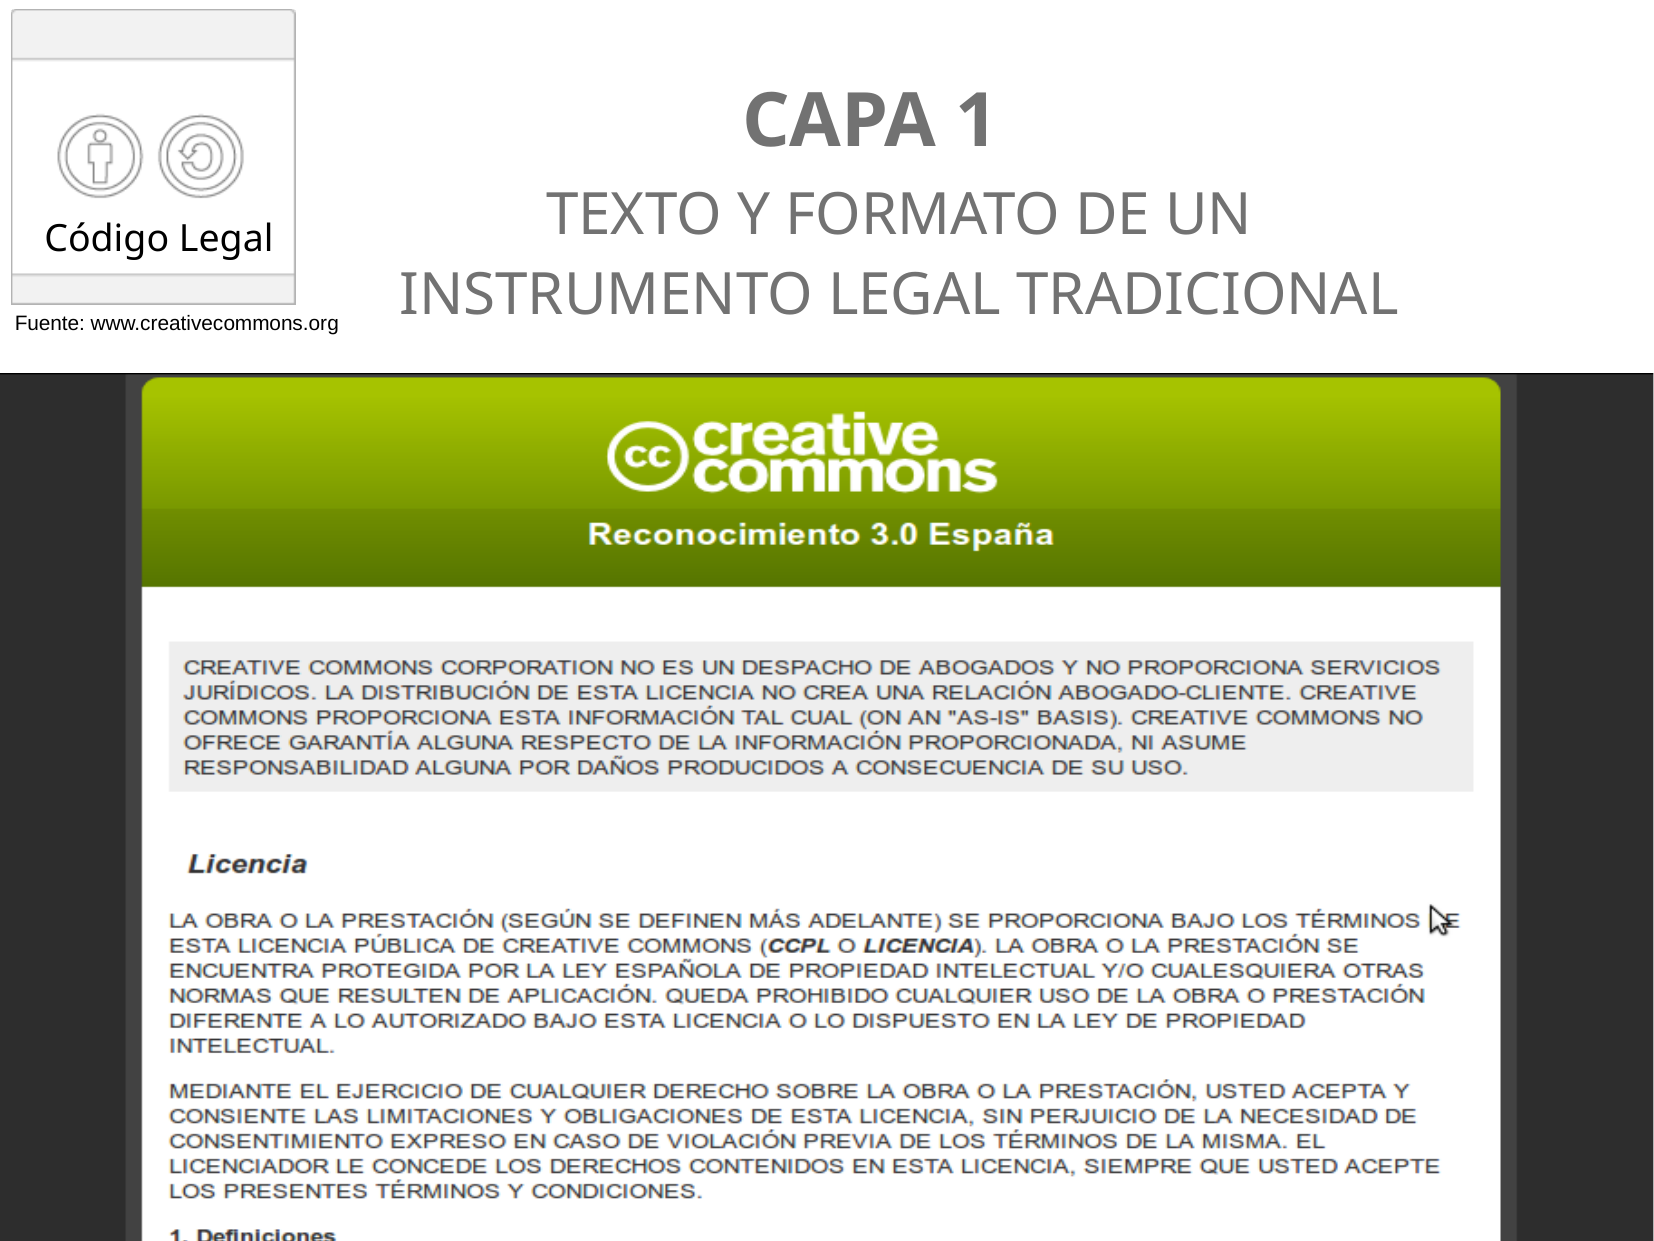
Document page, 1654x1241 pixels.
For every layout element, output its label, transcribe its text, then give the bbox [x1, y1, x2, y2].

text_box TEXTO Y FORMATO DE UN INSTRUMENTO LEGAL TRADICIONAL [384, 165, 1512, 316]
text_box CAPA 1 [727, 59, 1075, 172]
text_box Código Legal [29, 204, 308, 268]
picture [11, 9, 296, 304]
text_box Fuente: www.creativecommons.org [0, 304, 443, 343]
picture [0, 373, 1654, 1241]
